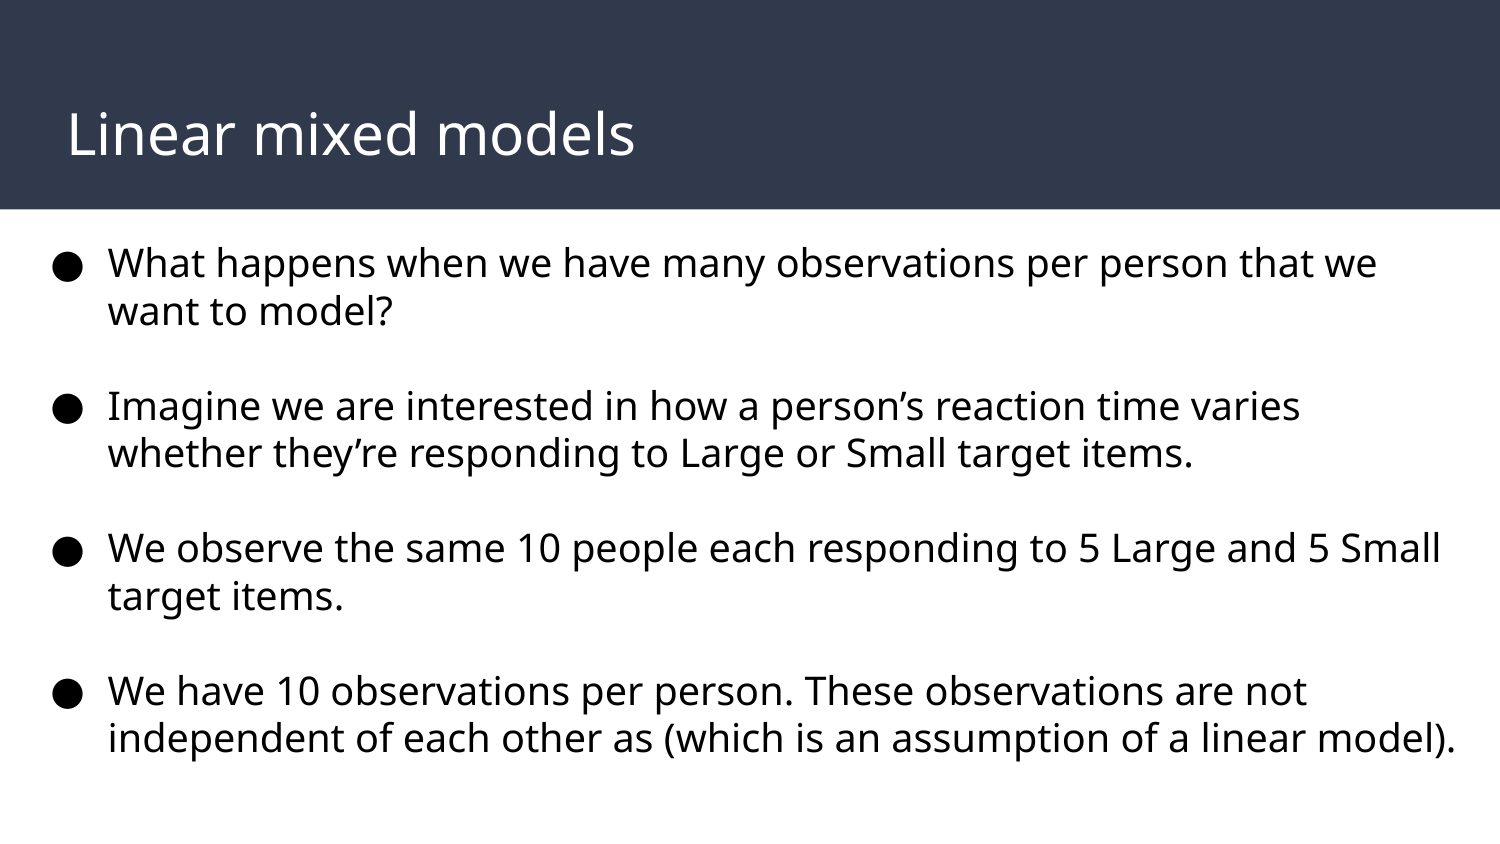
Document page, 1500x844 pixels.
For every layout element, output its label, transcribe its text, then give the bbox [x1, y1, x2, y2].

text_box What happens when we have many observations per person that we want to model? Imagine we are interested in how a person’s reaction time varies whether they’re responding to Large or Small target items. We observe the same 10 people each responding to 5 Large and 5 Small target items. We have 10 observations per person. These observations are not independent of each other as (which is an assumption of a linear model). [17, 223, 1475, 834]
title Linear mixed models [51, 82, 1449, 185]
